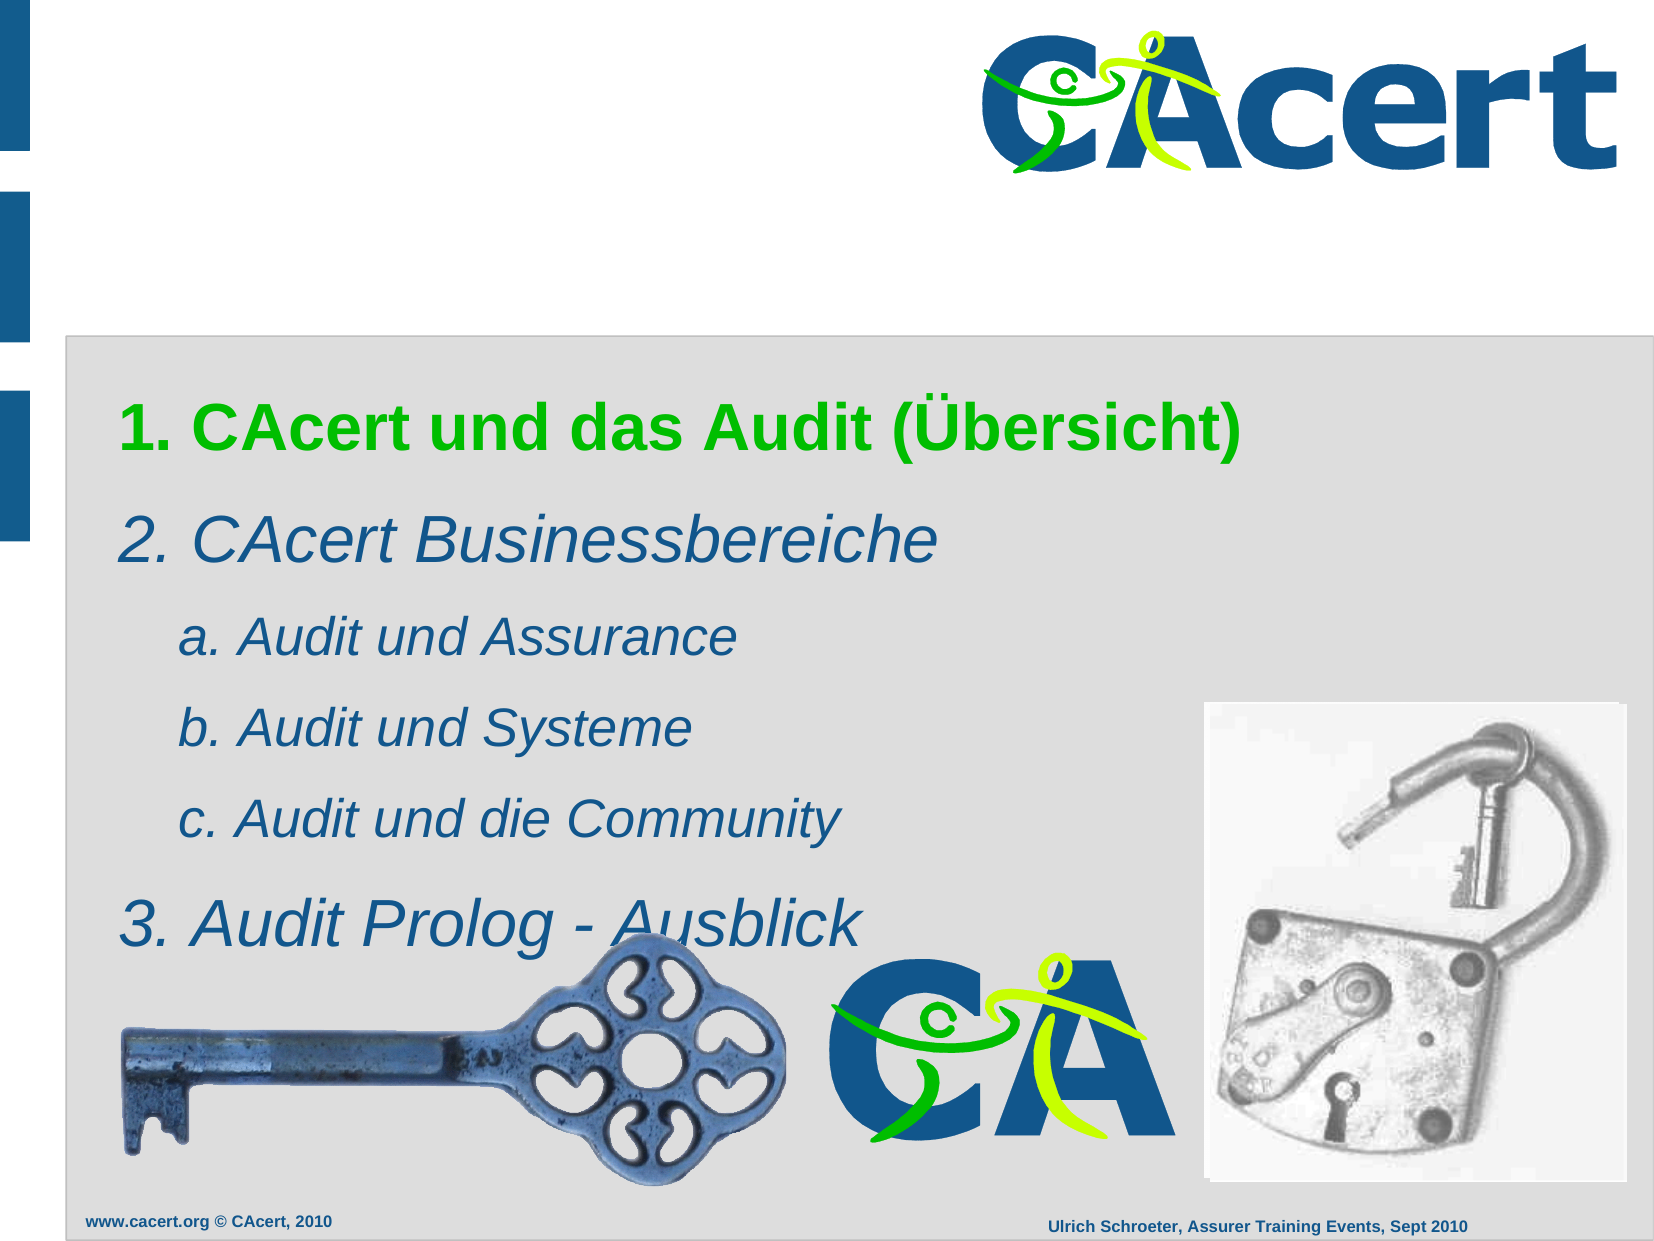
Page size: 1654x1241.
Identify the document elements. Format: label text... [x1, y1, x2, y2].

picture [106, 915, 800, 1203]
picture [826, 950, 1177, 1145]
title 1. CAcert und das Audit (Übersicht) 2. CAcert Businessbereiche a. Audit und Assurance b. Audit und Systeme c. Audit und die Community 3. Audit Prolog - Ausblick [118, 371, 1530, 942]
picture [1204, 702, 1627, 1182]
